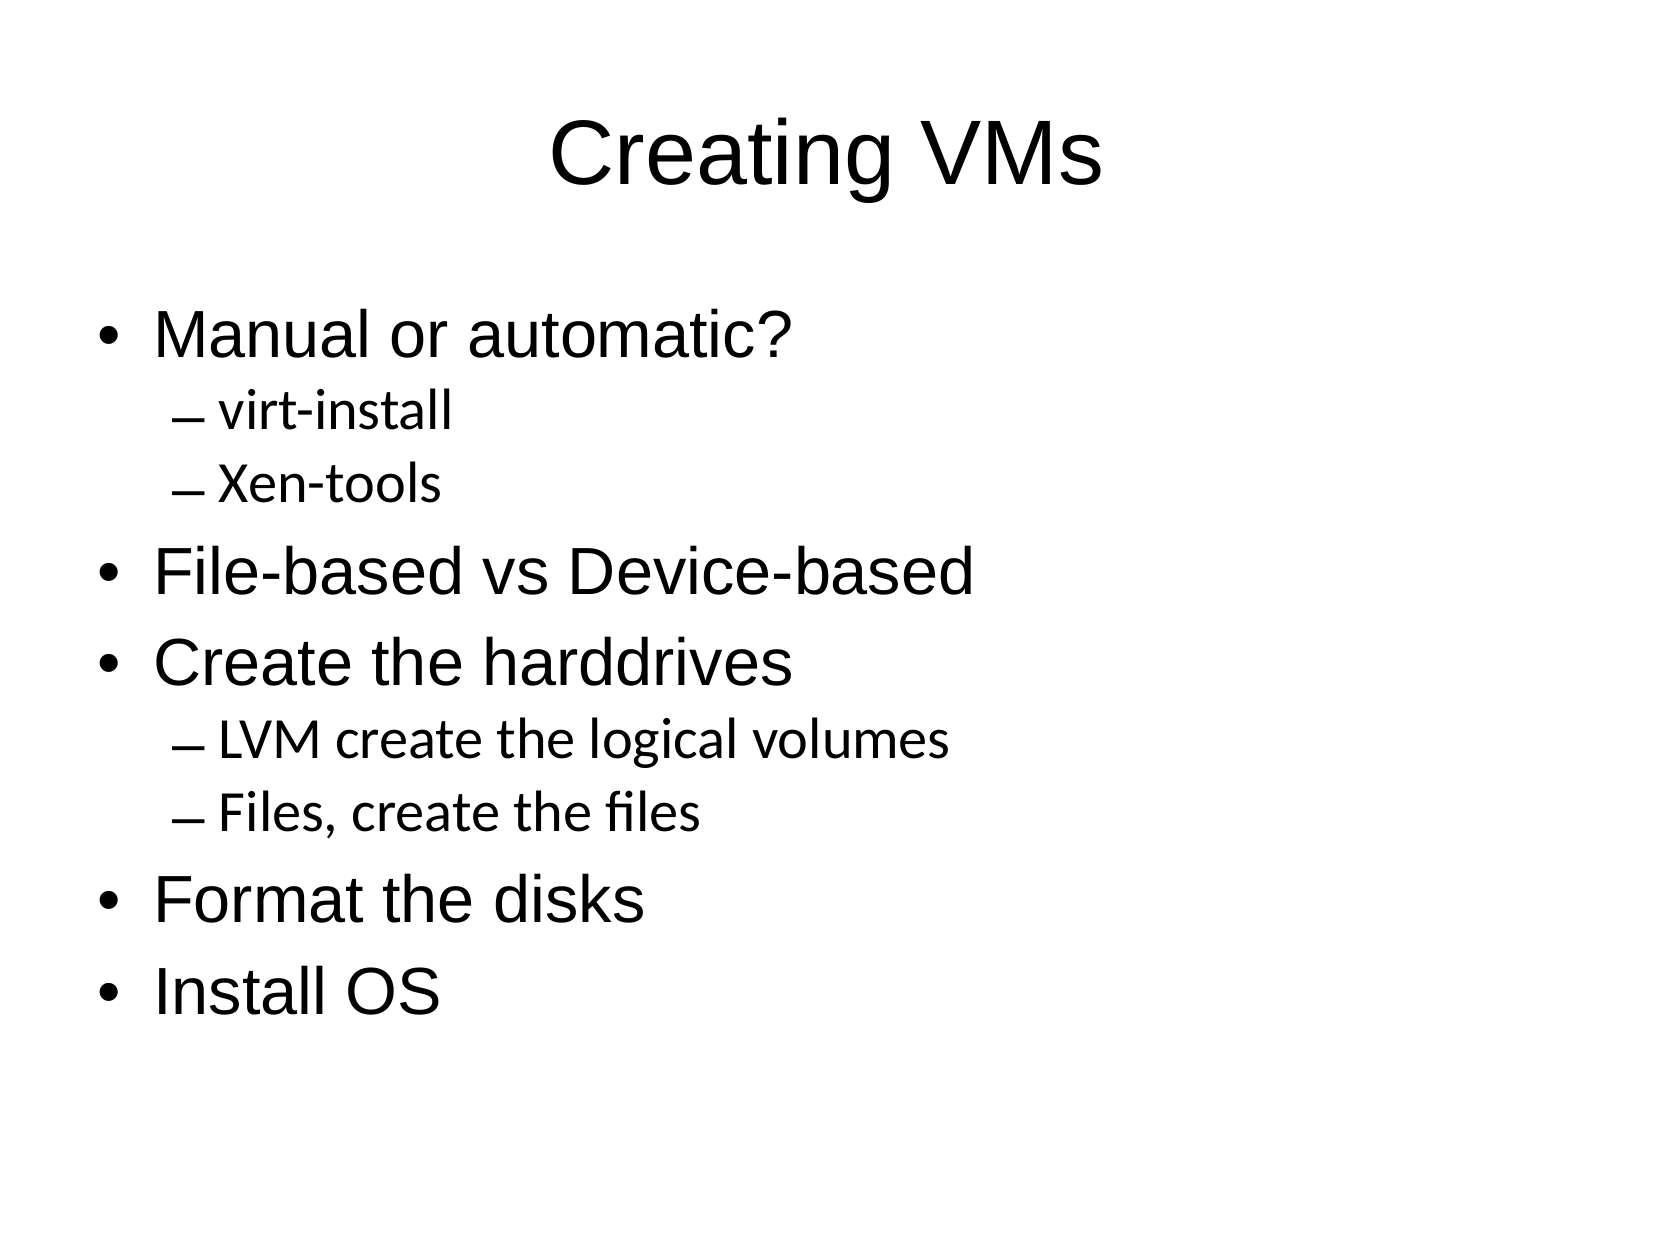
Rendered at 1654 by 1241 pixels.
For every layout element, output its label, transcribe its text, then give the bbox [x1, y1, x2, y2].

text_box Creating VMs [82, 49, 1571, 257]
text_box Manual or automatic? virt-install Xen-tools File-based vs Device-based Create the harddrives LVM create the logical volumes Files, create the files Format the disks Install OS [82, 289, 1571, 1108]
